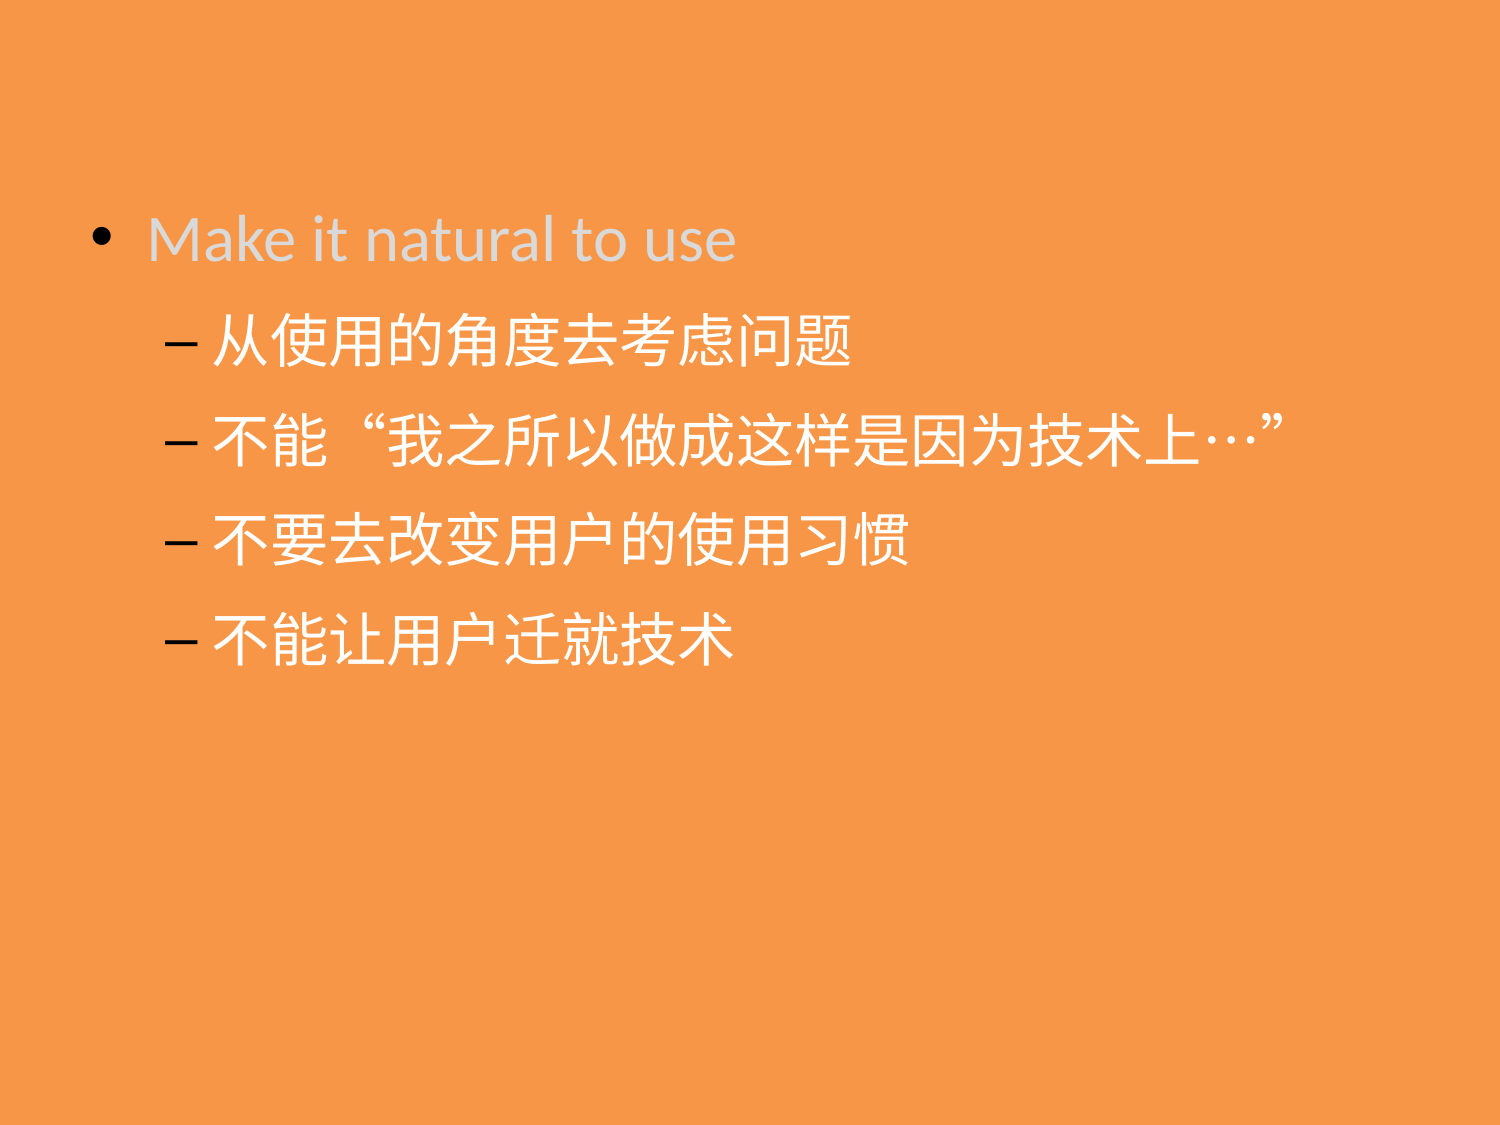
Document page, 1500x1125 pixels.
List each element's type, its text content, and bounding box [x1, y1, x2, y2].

list Make it natural to use 从使用的角度去考虑问题 不能“我之所以做成这样是因为技术上…” 不要去改变用户的使用习惯 不能让用户迁就技术 [75, 187, 1425, 1005]
